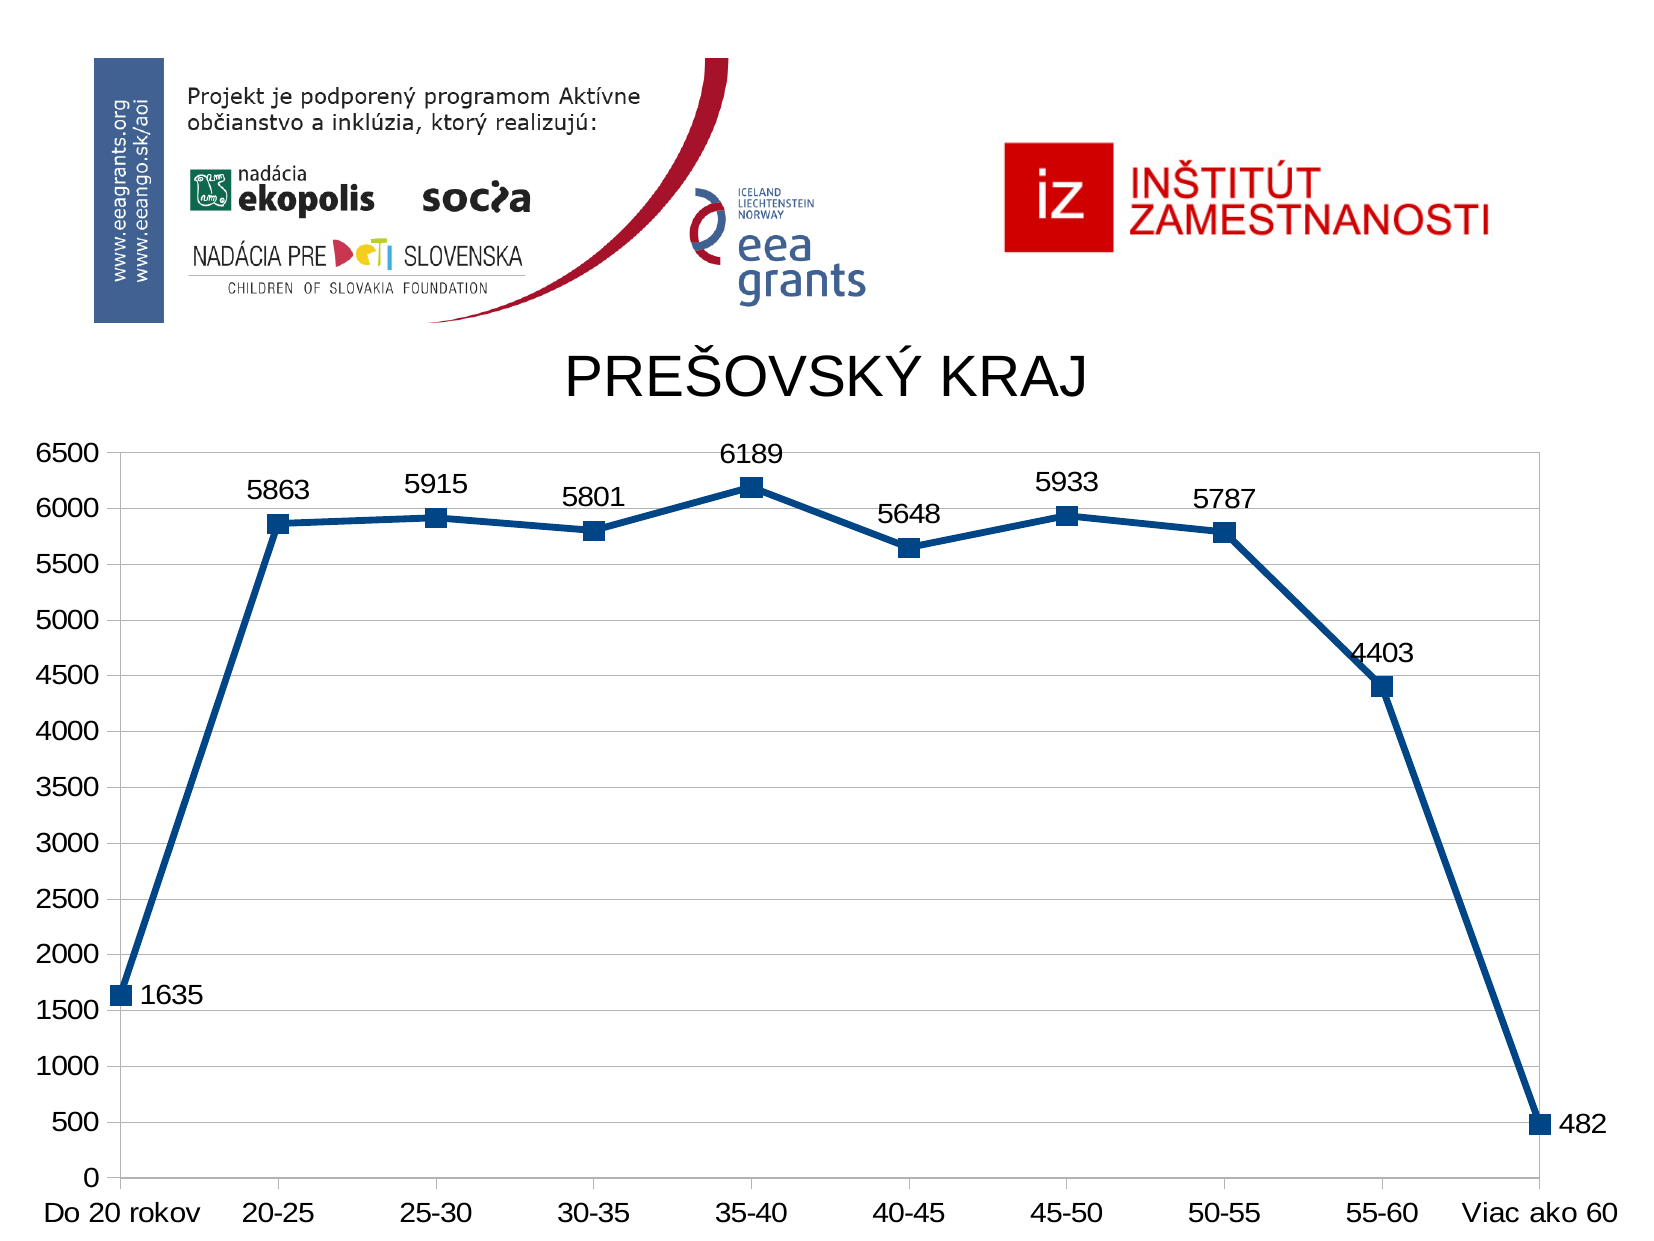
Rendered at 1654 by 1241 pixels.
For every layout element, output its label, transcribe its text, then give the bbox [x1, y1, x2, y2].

subtitle [94, 135, 1583, 437]
picture [944, 47, 1548, 343]
text_box [661, 519, 674, 590]
text_box PREŠOVSKÝ KRAJ [248, 336, 1406, 417]
picture [35, 437, 1619, 1229]
picture [94, 58, 887, 324]
